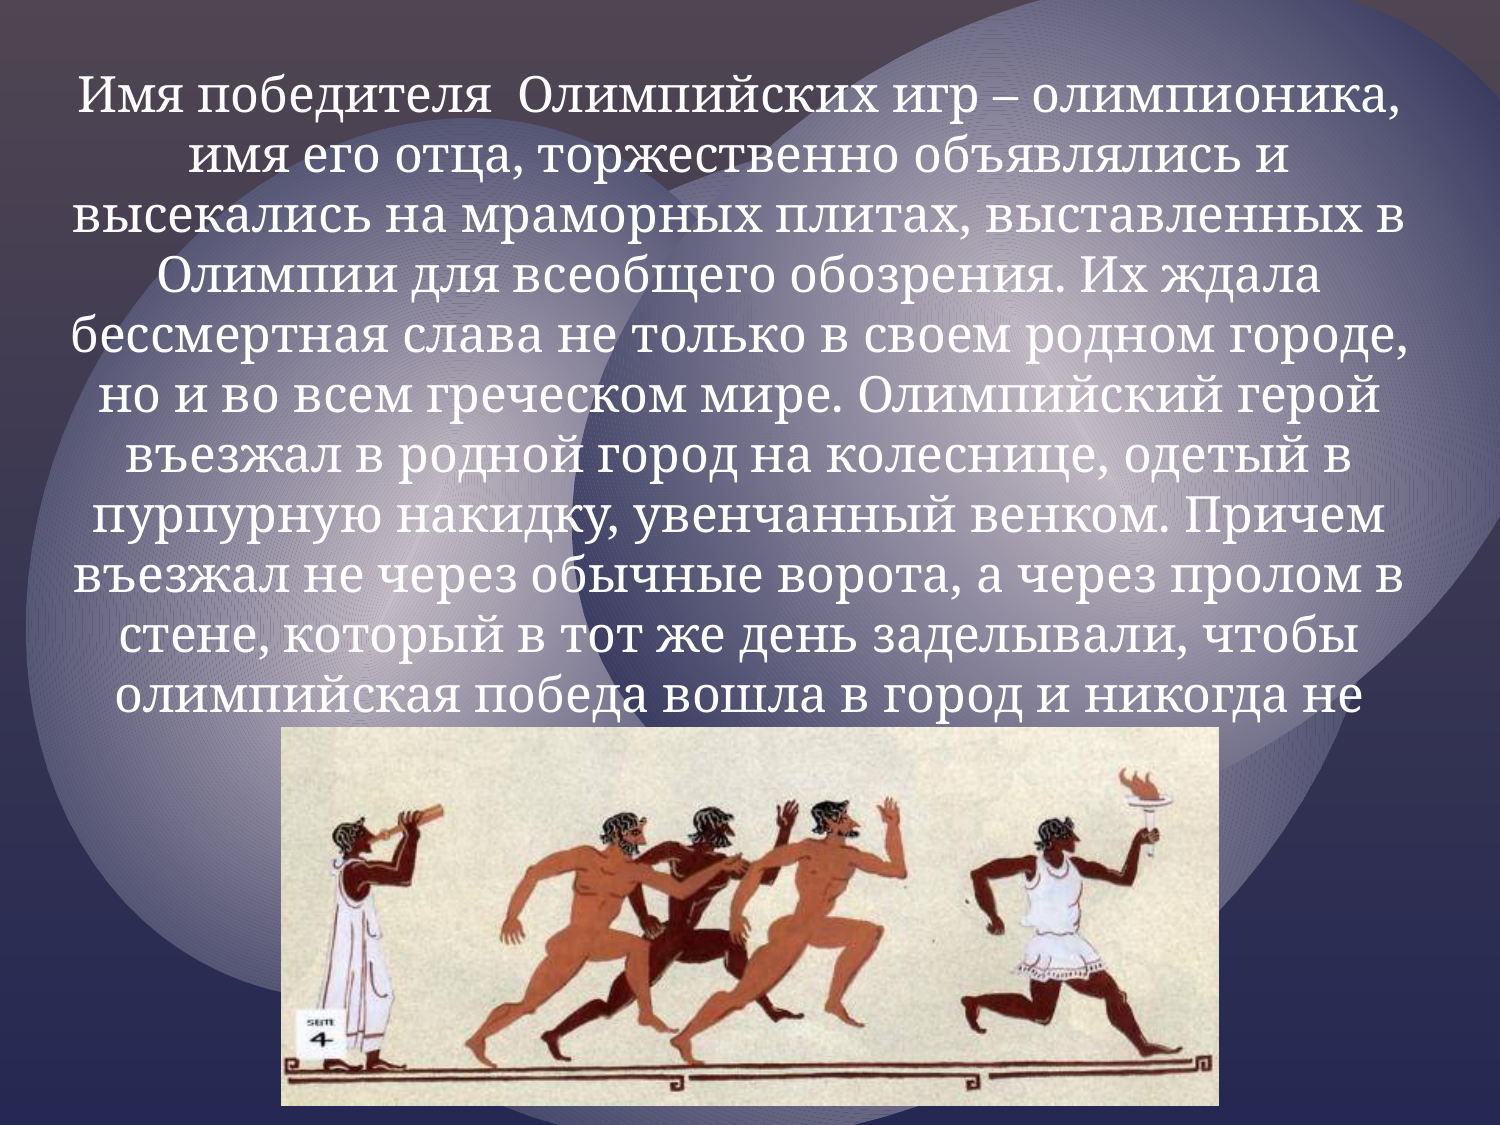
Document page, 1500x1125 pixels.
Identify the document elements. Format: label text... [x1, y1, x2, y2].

list Имя победителя Олимпийских игр – олимпионика, имя его отца, торжественно объявлялись и высекались на мраморных плитах, выставленных в Олимпии для всеобщего обозрения. Их ждала бессмертная слава не только в своем родном городе, но и во всем греческом мире. Олимпийский герой въезжал в родной город на колеснице, одетый в пурпурную накидку, увенчанный венком. Причем въезжал не через обычные ворота, а через пролом в стене, который в тот же день заделывали, чтобы олимпийская победа вошла в город и никогда не покидала его. [29, 54, 1447, 713]
picture [281, 727, 1219, 1106]
